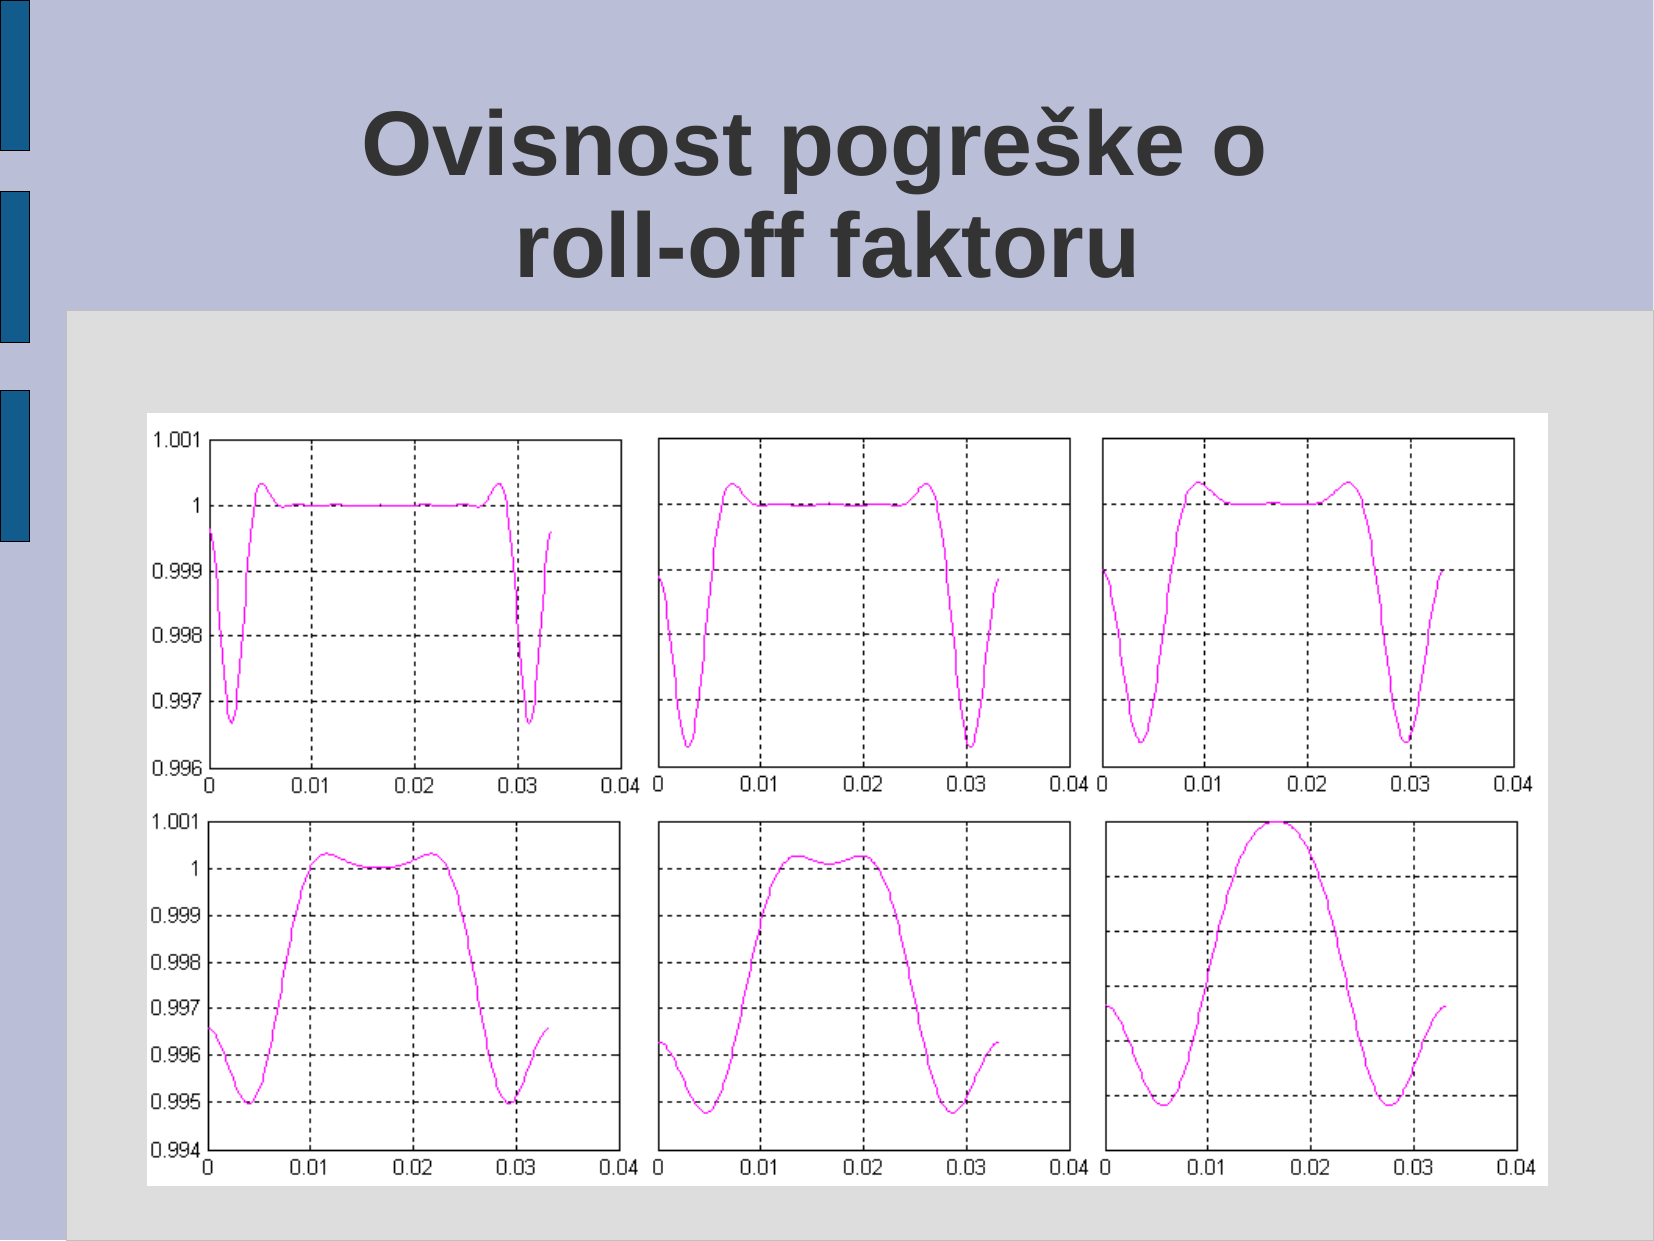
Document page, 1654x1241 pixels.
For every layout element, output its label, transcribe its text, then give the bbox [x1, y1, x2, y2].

title Ovisnost pogreške o roll-off faktoru [121, 92, 1534, 298]
picture [147, 413, 1548, 1186]
